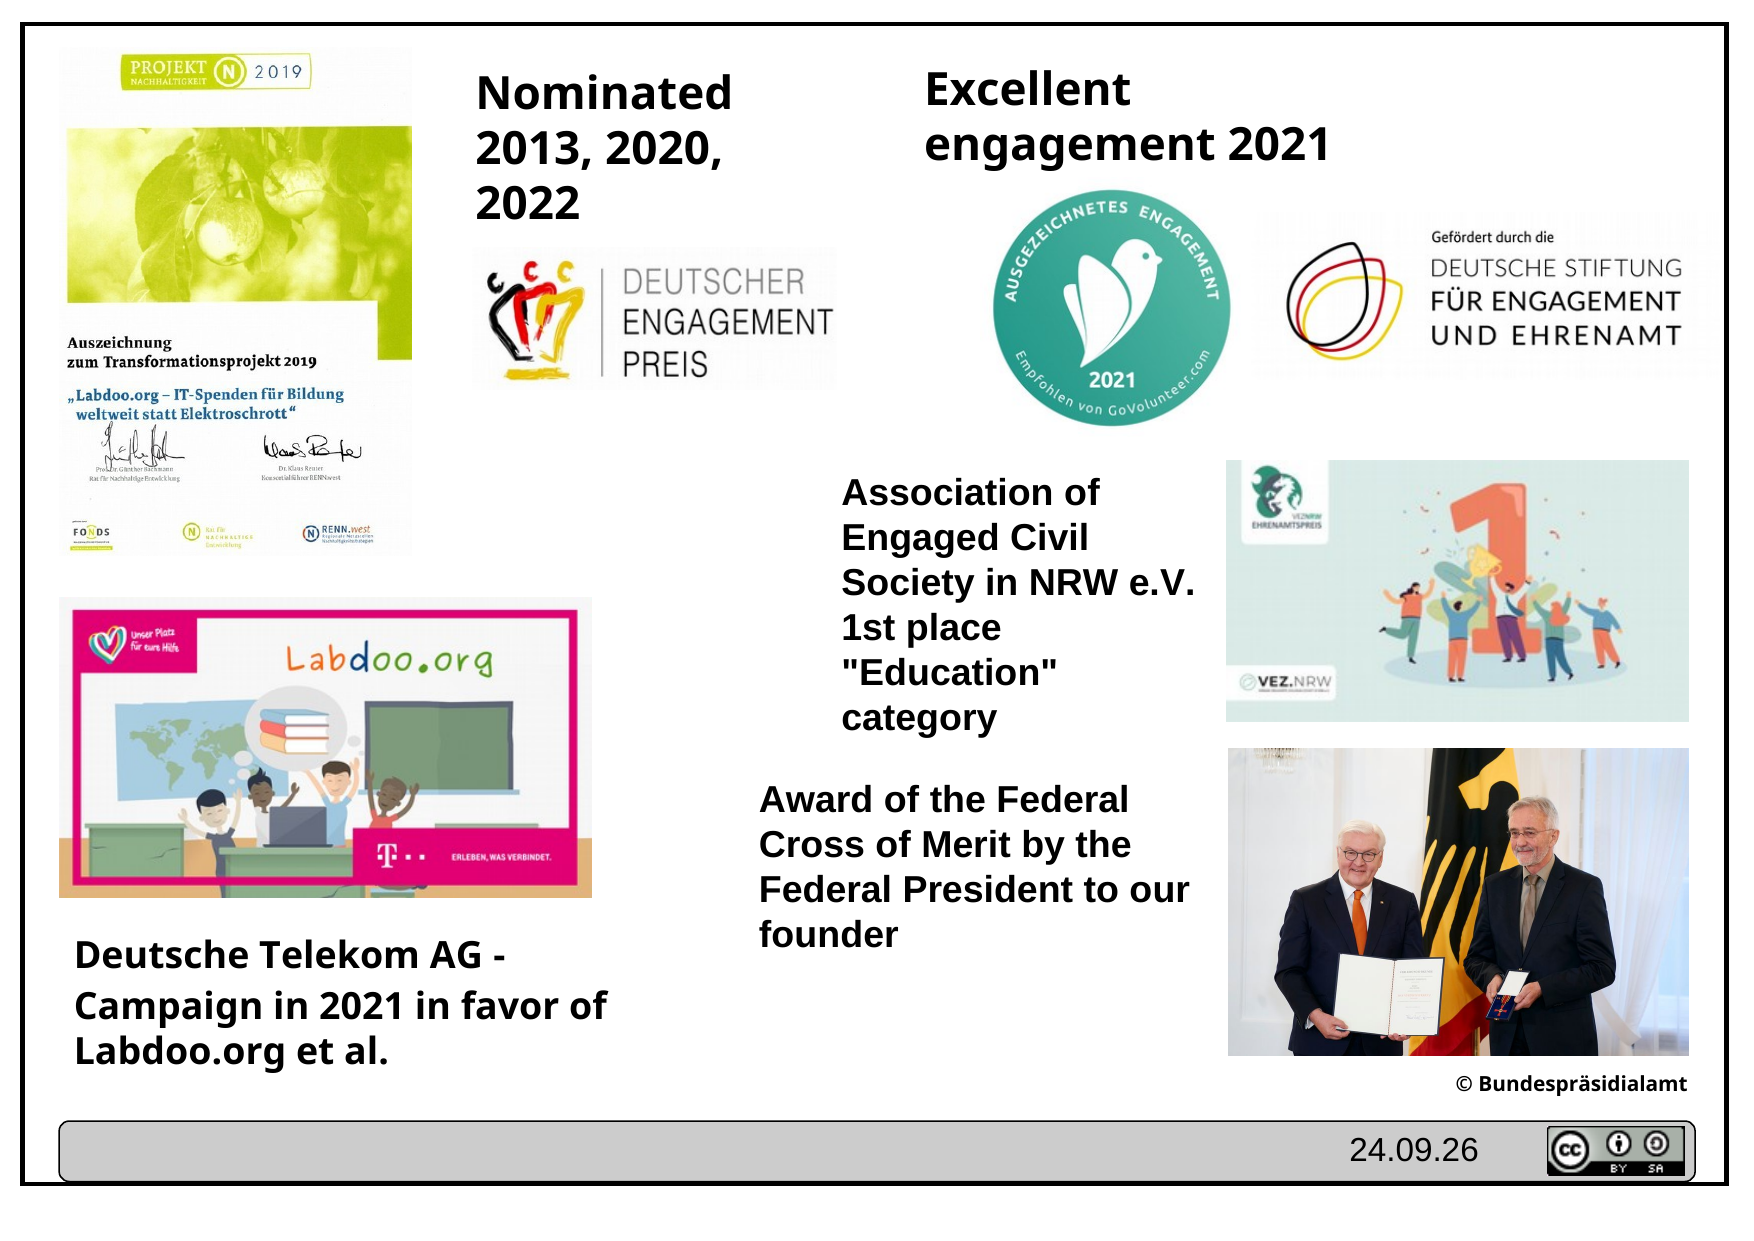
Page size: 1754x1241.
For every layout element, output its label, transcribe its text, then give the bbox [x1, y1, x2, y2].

text_box Nominated 2013, 2020, 2022 [460, 56, 851, 237]
picture [1228, 748, 1689, 1056]
text_box Deutsche Telekom AG - Campaign in 2021 in favor of Labdoo.org et al. [59, 923, 662, 1087]
picture [980, 178, 1241, 438]
picture [1547, 1126, 1685, 1176]
text_box Association of Engaged Civil Society in NRW e.V. 1st place "Education" category [826, 460, 1227, 746]
picture [1251, 212, 1720, 380]
picture [472, 247, 837, 390]
text_box © Bundespräsidialamt [1440, 1062, 1713, 1103]
text_box Excellent engagement 2021 [909, 52, 1359, 178]
text_box Award of the Federal Cross of Merit by the Federal President to our founder [744, 767, 1227, 1031]
picture [59, 47, 412, 556]
picture [1227, 460, 1689, 722]
picture [59, 597, 592, 898]
